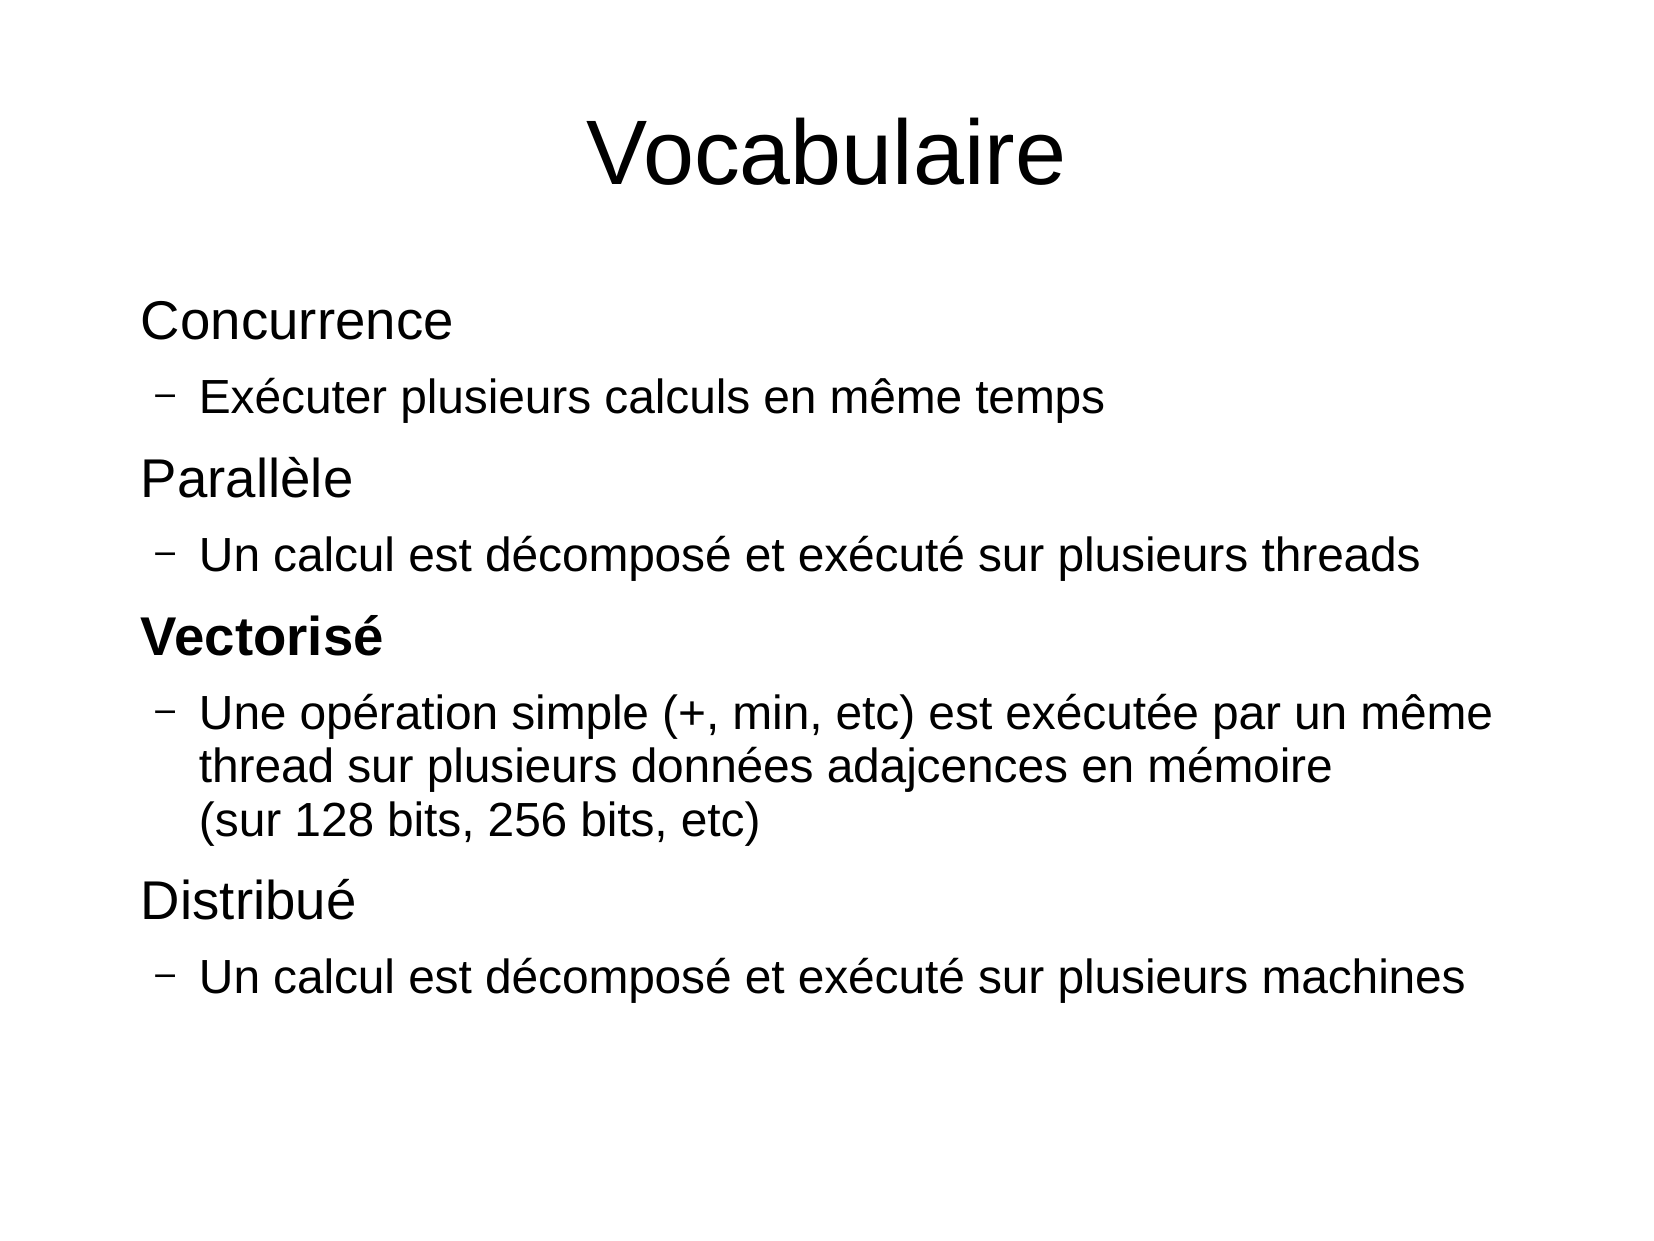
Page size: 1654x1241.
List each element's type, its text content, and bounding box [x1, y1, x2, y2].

title Vocabulaire [82, 49, 1571, 257]
list Concurrence Exécuter plusieurs calculs en même temps Parallèle Un calcul est décomposé et exécuté sur plusieurs threads Vectorisé Une opération simple (+, min, etc) est exécutée par un même thread sur plusieurs données adajcences en mémoire (sur 128 bits, 256 bits, etc) Distribué Un calcul est décomposé et exécuté sur plusieurs machines [82, 290, 1571, 1066]
